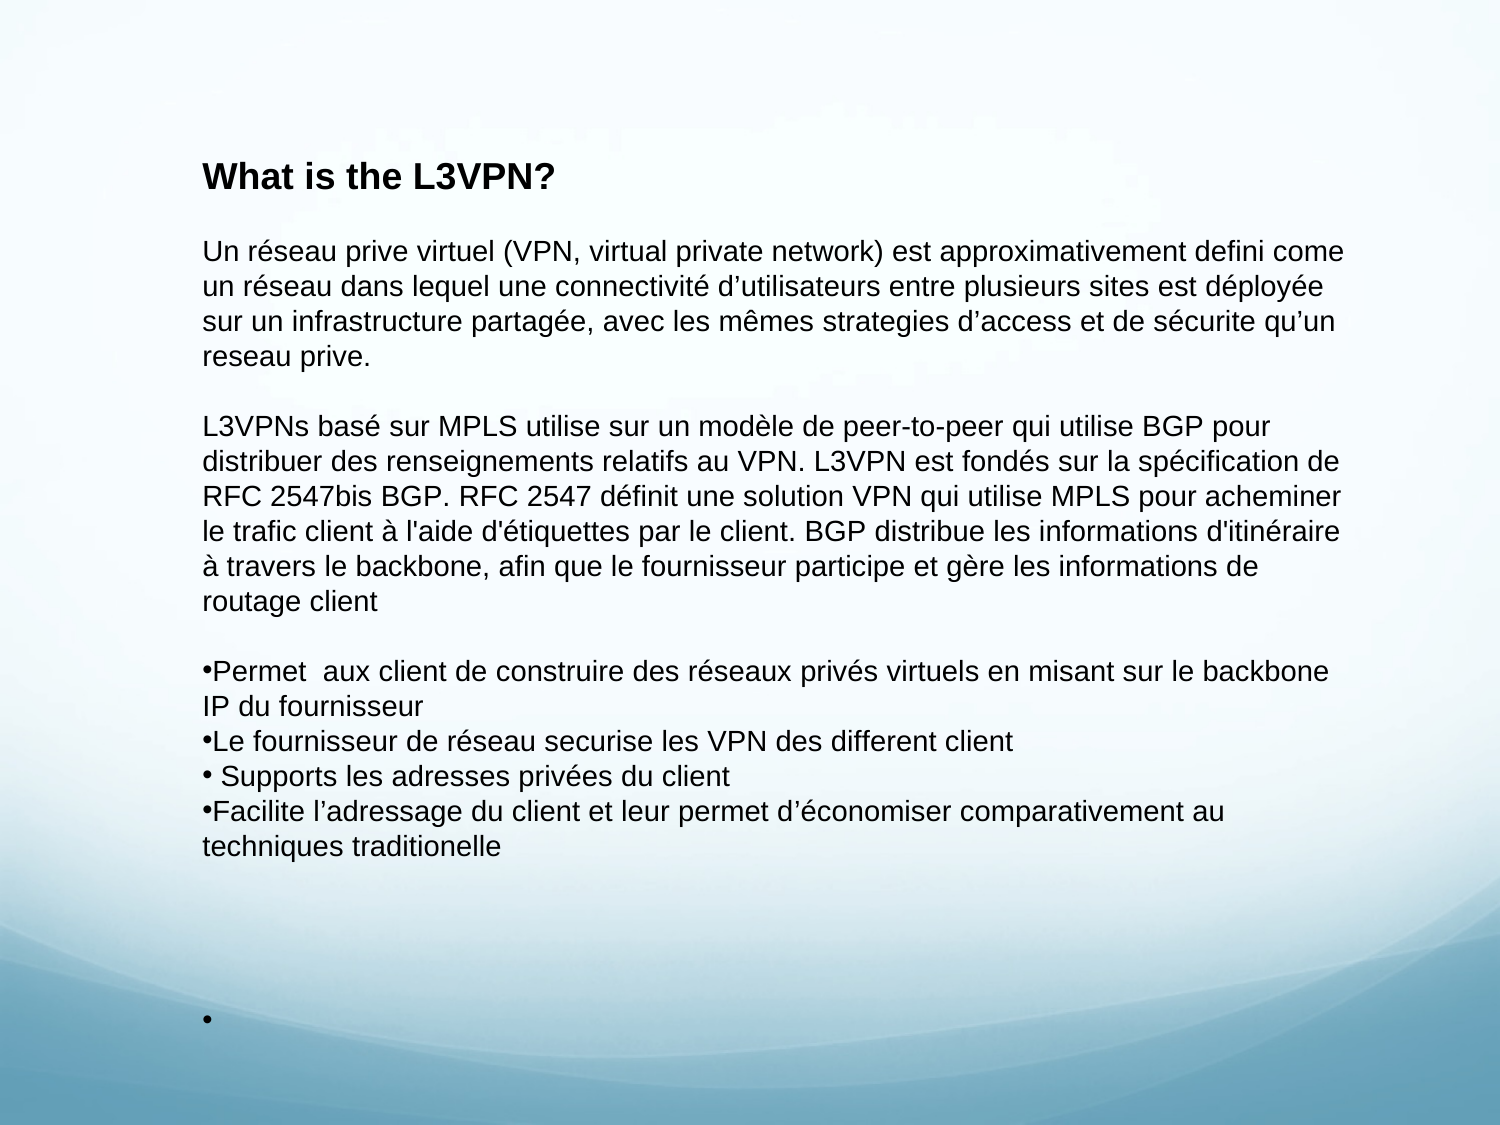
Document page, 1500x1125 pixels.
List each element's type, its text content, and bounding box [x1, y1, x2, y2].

text_box What is the L3VPN? Un réseau prive virtuel (VPN, virtual private network) est approximativement defini come un réseau dans lequel une connectivité d’utilisateurs entre plusieurs sites est déployée sur un infrastructure partagée, avec les mêmes strategies d’access et de sécurite qu’un reseau prive. L3VPNs basé sur MPLS utilise sur un modèle de peer-to-peer qui utilise BGP pour distribuer des renseignements relatifs au VPN. L3VPN est fondés sur la spécification de RFC 2547bis BGP. RFC 2547 définit une solution VPN qui utilise MPLS pour acheminer le trafic client à l'aide d'étiquettes par le client. BGP distribue les informations d'itinéraire à travers le backbone, afin que le fournisseur participe et gère les informations de routage client Permet aux client de construire des réseaux privés virtuels en misant sur le backbone IP du fournisseur Le fournisseur de réseau securise les VPN des different client Supports les adresses privées du client Facilite l’adressage du client et leur permet d’économiser comparativement au techniques traditionelle [187, 99, 1363, 1045]
picture [0, 0, 1500, 1125]
